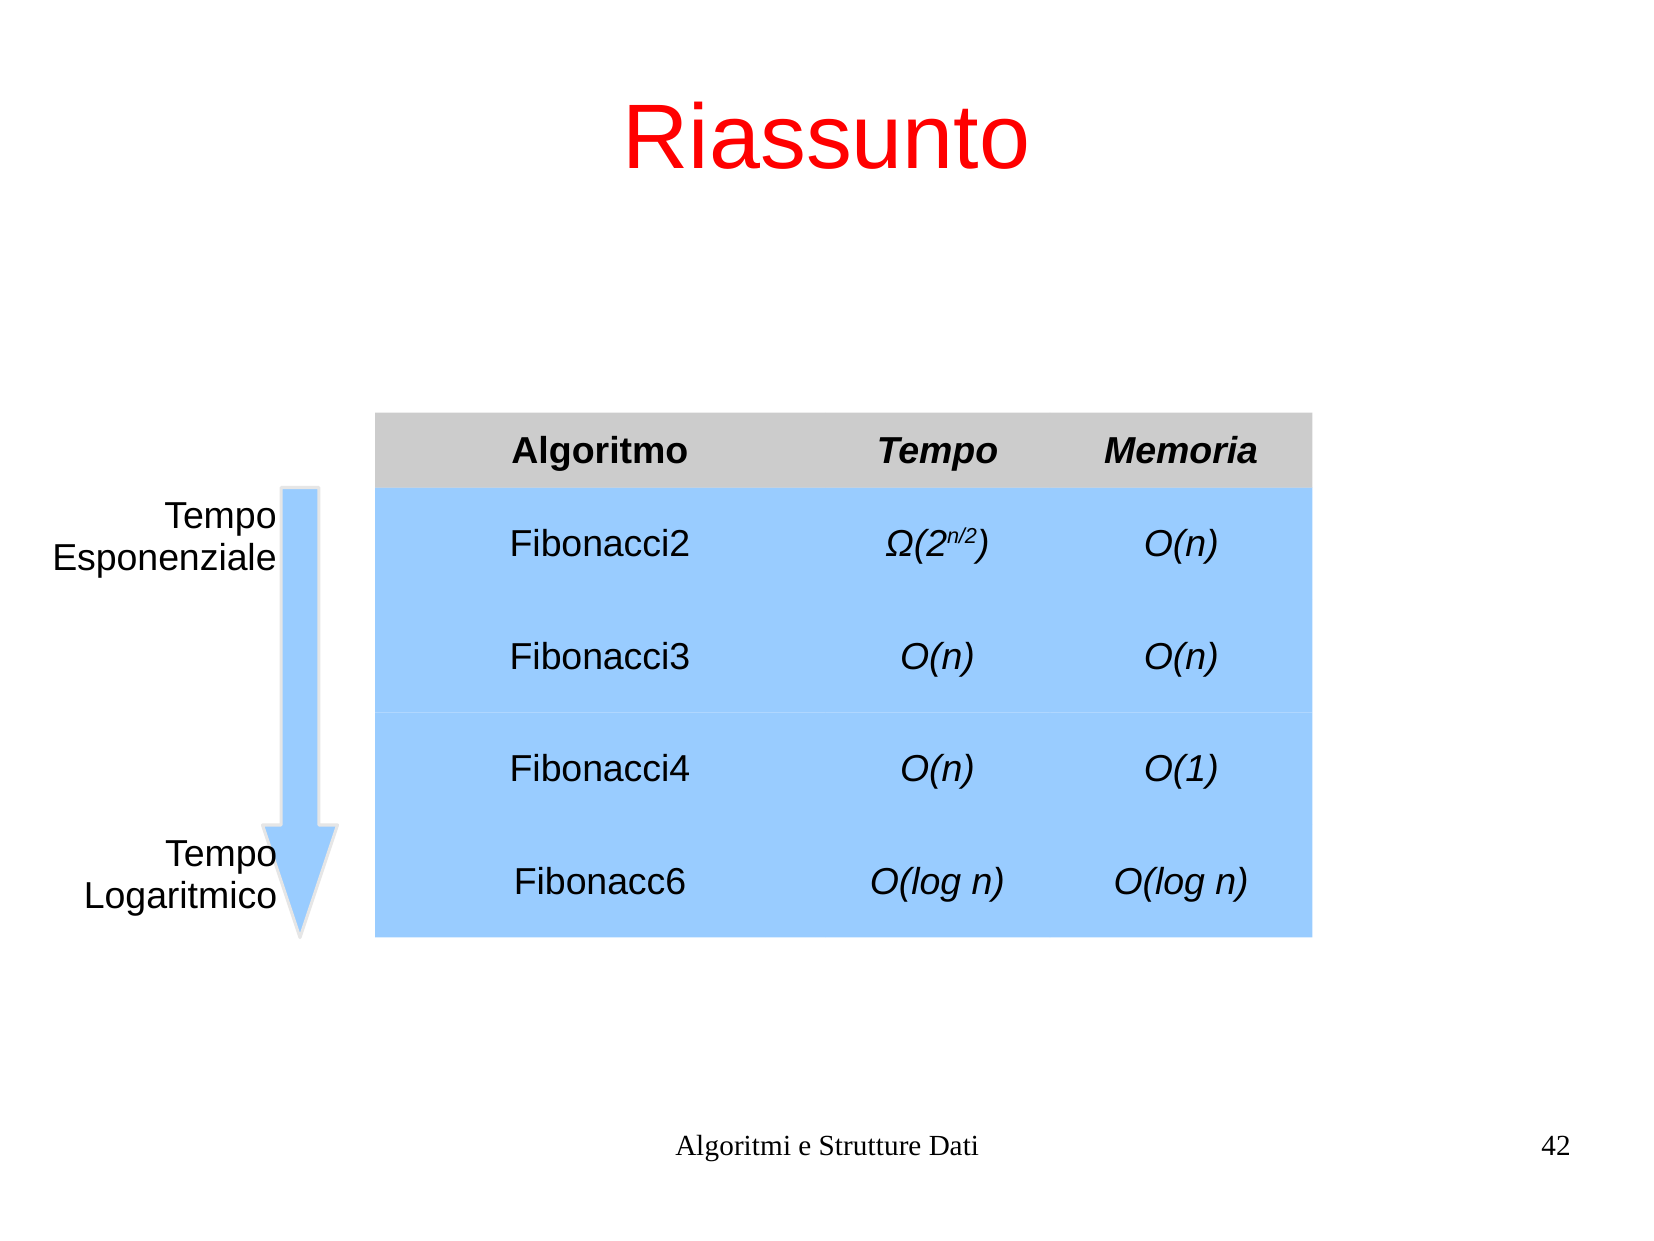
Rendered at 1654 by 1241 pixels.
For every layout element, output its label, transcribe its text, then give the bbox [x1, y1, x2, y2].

title Riassunto [82, 49, 1571, 226]
text_box Fibonacci3 [375, 599, 825, 712]
text_box Fibonacci2 [375, 488, 825, 599]
text_box O(n) [1049, 599, 1313, 712]
text_box Tempo [825, 412, 1049, 488]
text_box O(log n) [1049, 824, 1313, 938]
text_box O(log n) [825, 824, 1049, 938]
text_box O(n) [1049, 488, 1313, 599]
text_box Tempo Logaritmico [69, 825, 293, 924]
text_box Algoritmo [375, 412, 825, 488]
text_box O(1) [1049, 712, 1313, 824]
text_box Memoria [1049, 412, 1313, 488]
text_box Fibonacc6 [375, 824, 825, 938]
text_box Tempo Esponenziale [37, 487, 292, 587]
text_box O(n) [825, 599, 1049, 712]
text_box Fibonacci4 [375, 712, 825, 824]
text_box [281, 487, 338, 938]
text_box Ω(2n/2) [825, 488, 1049, 599]
text_box O(n) [825, 712, 1049, 824]
